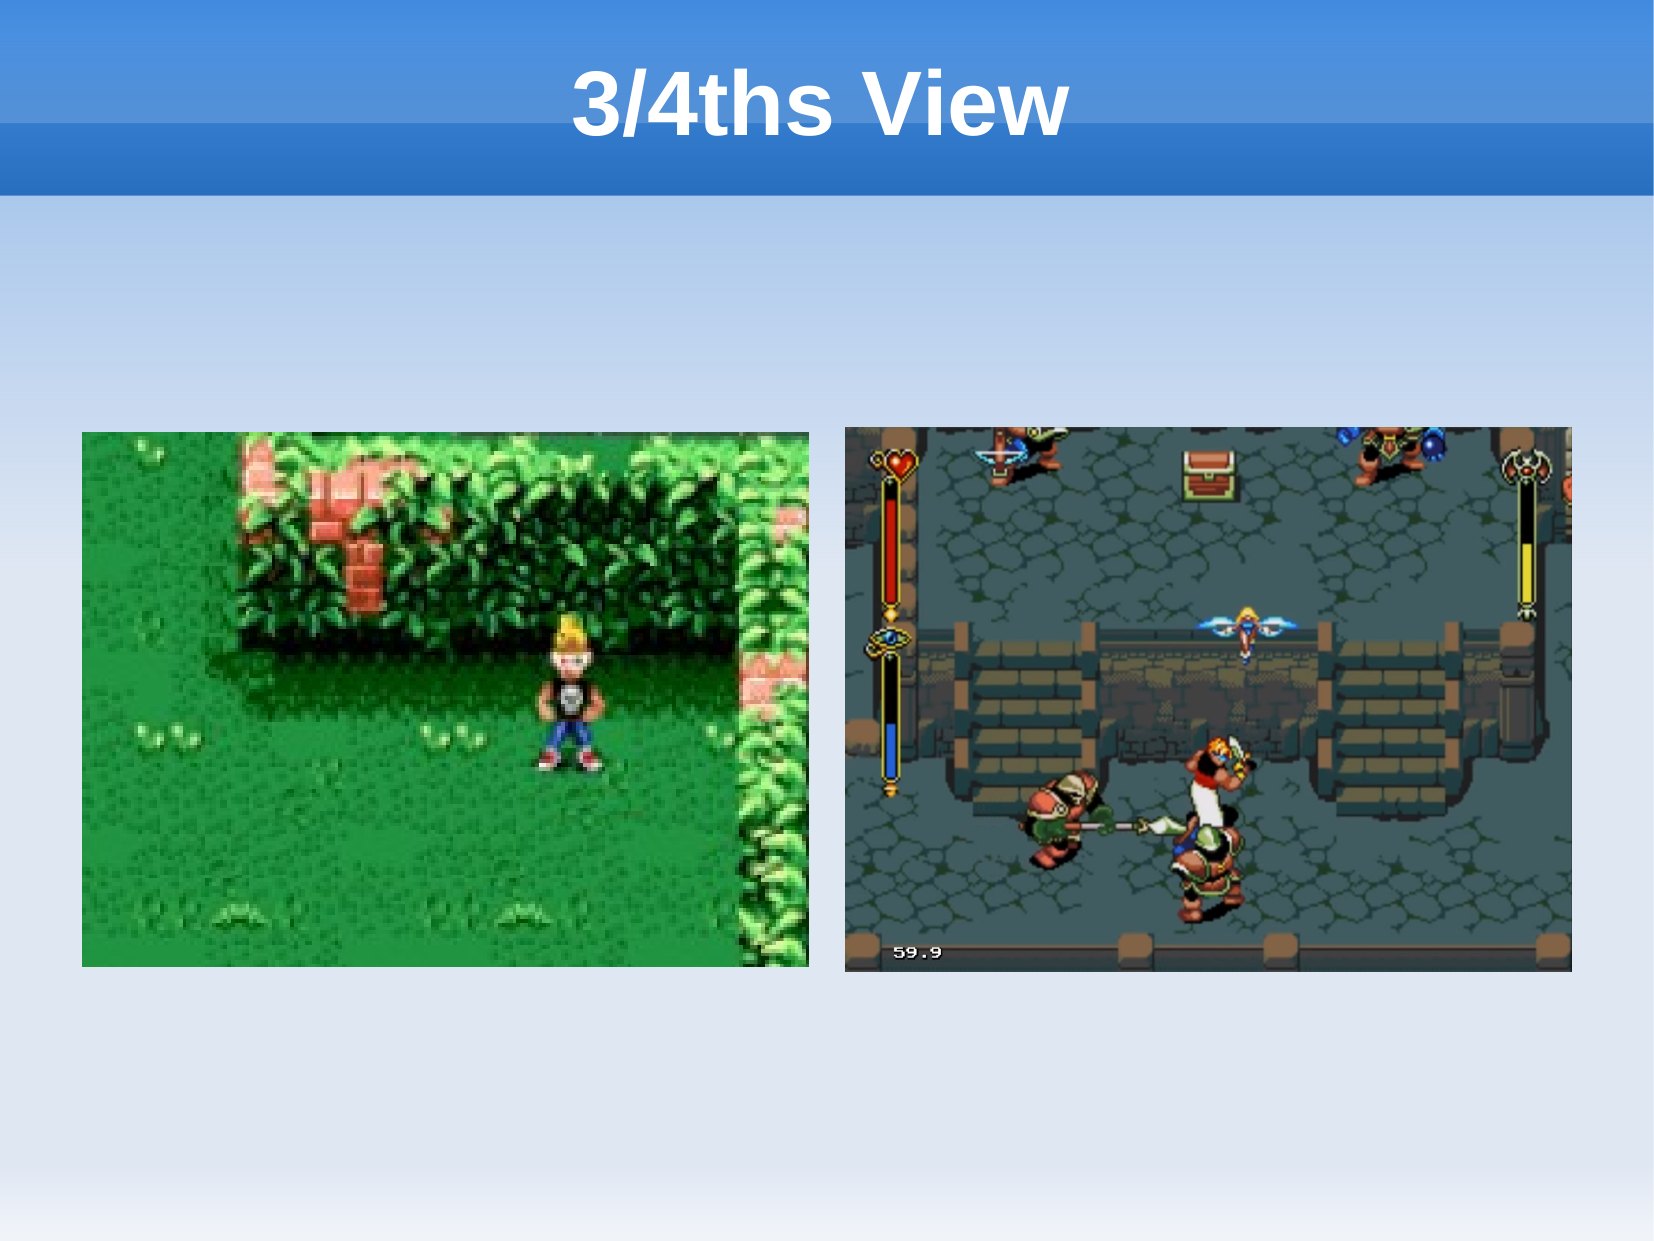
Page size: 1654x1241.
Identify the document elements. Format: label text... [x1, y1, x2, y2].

title 3/4ths View [76, 0, 1565, 208]
picture [0, 0, 1654, 1241]
